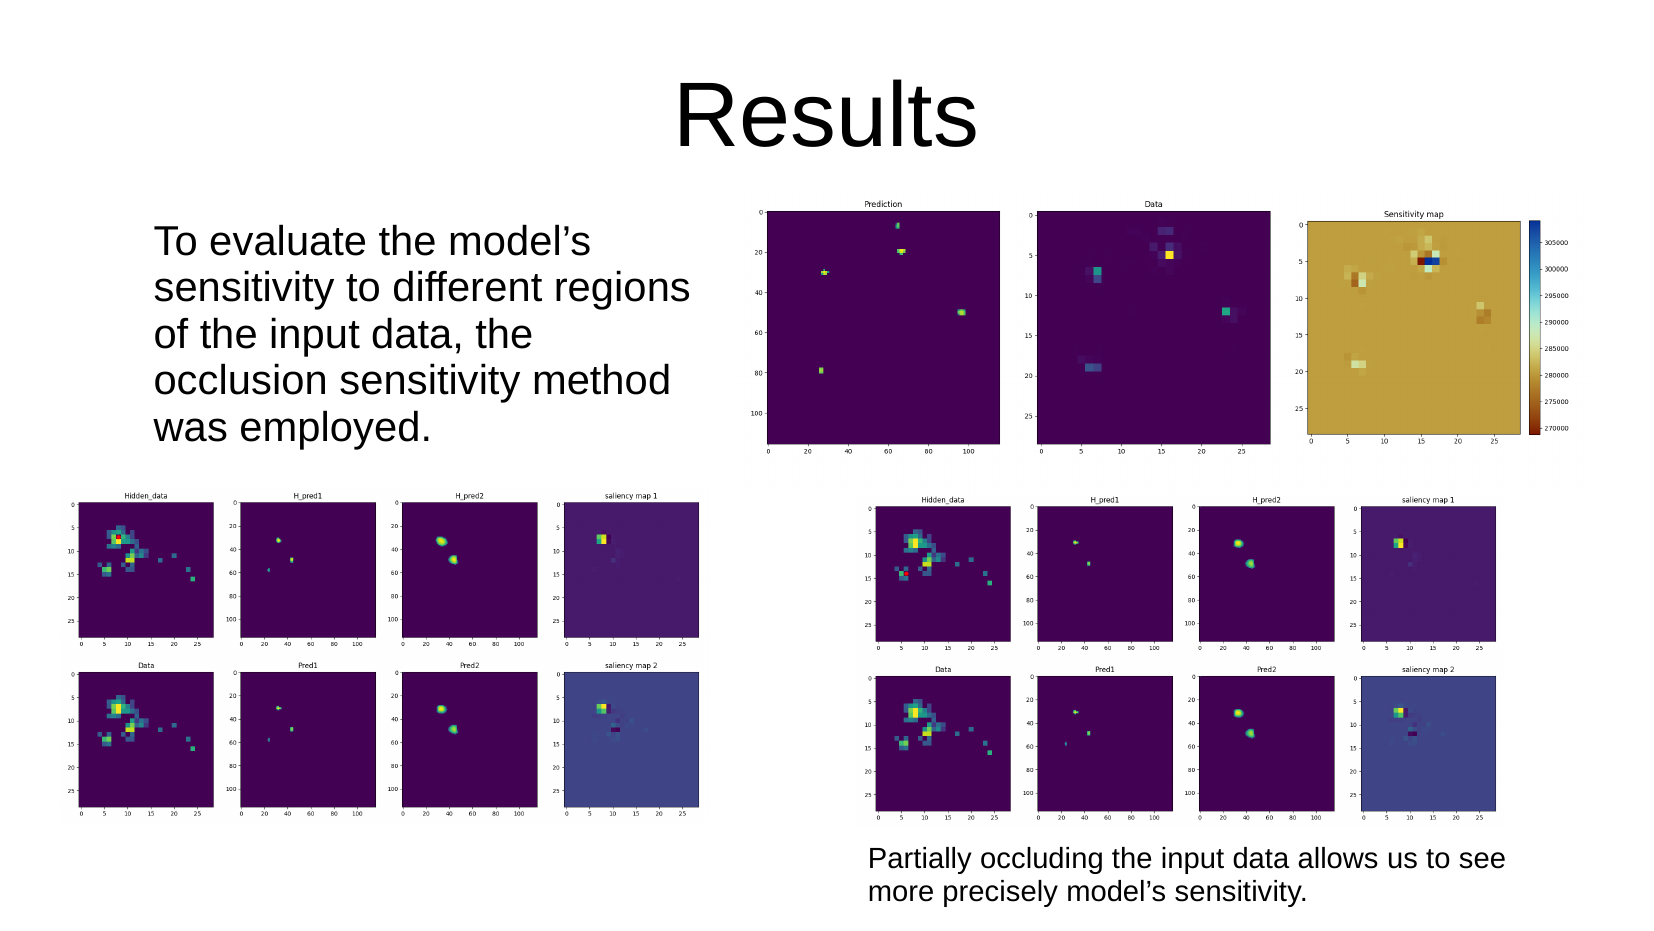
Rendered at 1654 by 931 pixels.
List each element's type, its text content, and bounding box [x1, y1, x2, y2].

title Results [82, 37, 1571, 193]
list To evaluate the model’s sensitivity to different regions of the input data, the occlusion sensitivity method was employed. [82, 217, 709, 487]
picture [738, 192, 1595, 827]
text_box Partially occluding the input data allows us to see more precisely model’s sensitivity. [853, 834, 1595, 916]
picture [59, 487, 709, 823]
